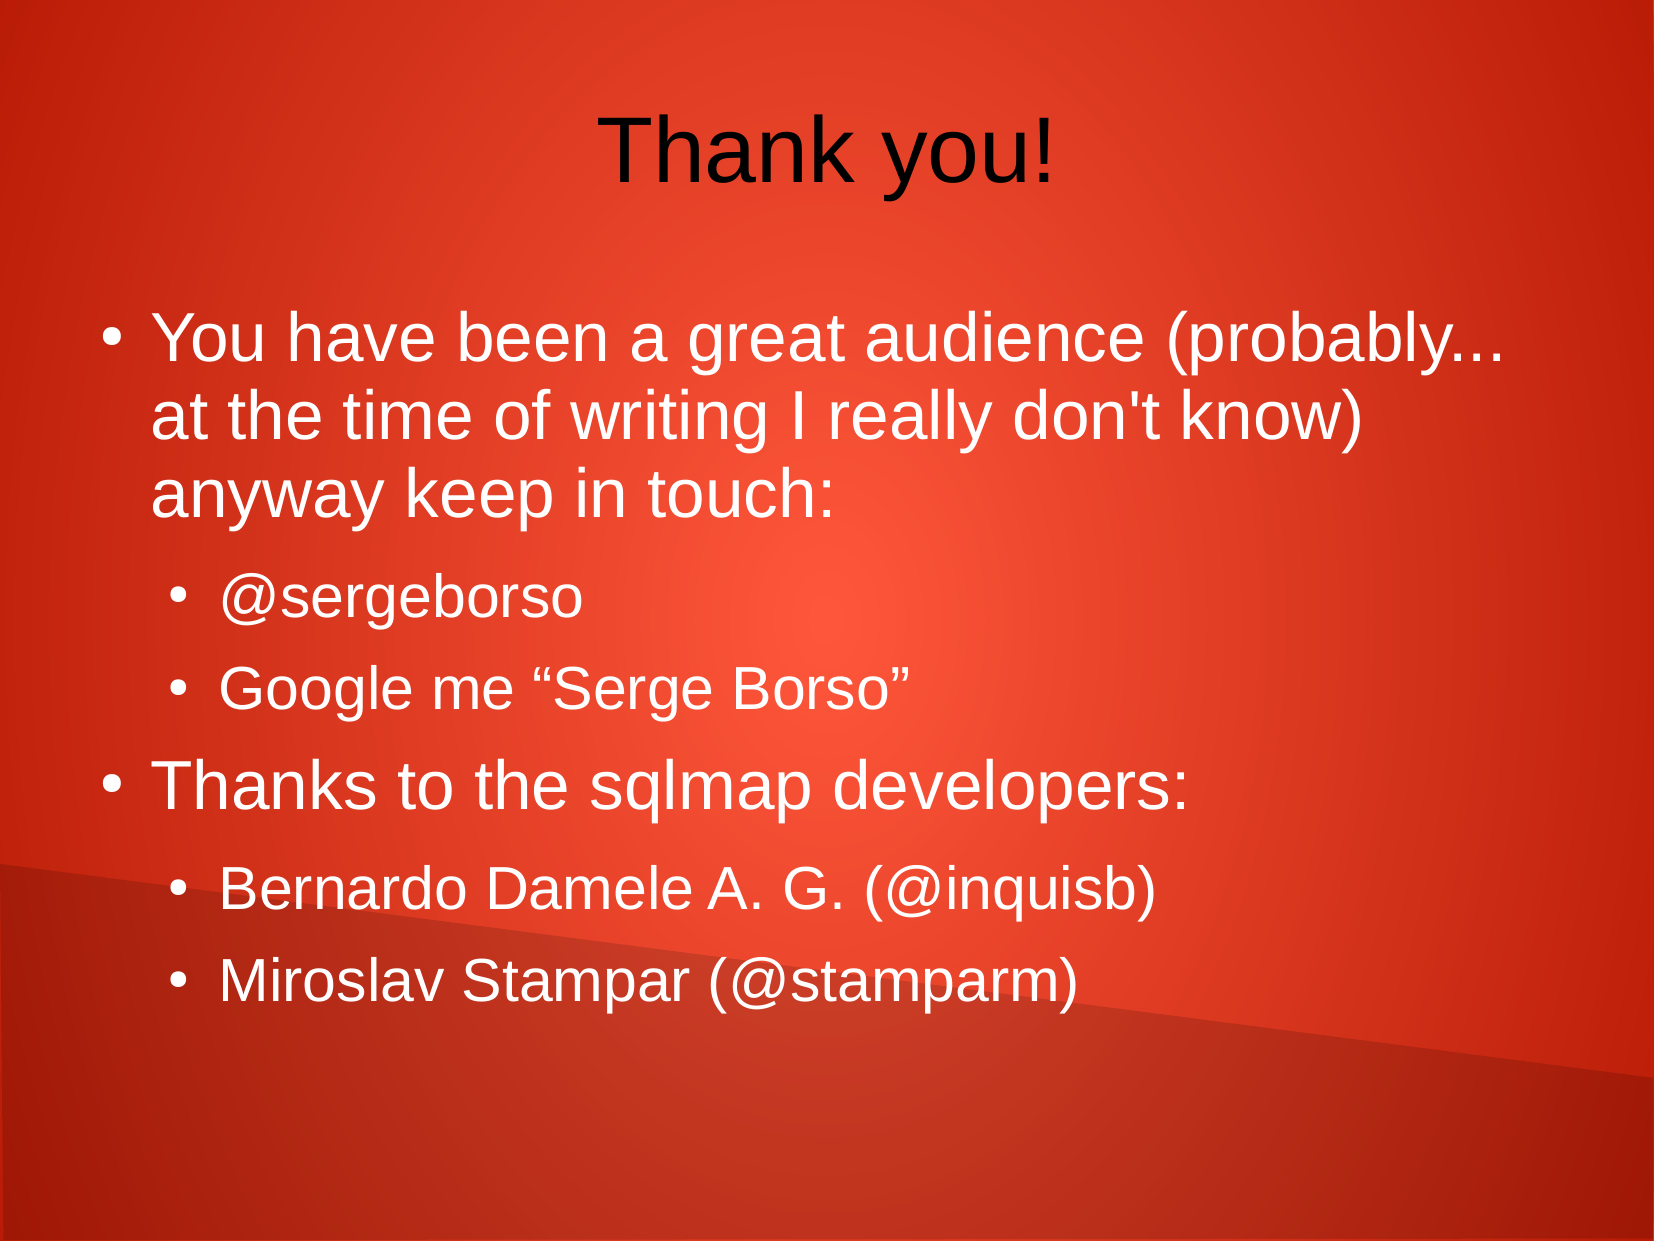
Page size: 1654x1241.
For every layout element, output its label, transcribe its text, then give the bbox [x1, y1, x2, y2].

list You have been a great audience (probably... at the time of writing I really don't know) anyway keep in touch: @sergeborso Google me “Serge Borso” Thanks to the sqlmap developers: Bernardo Damele A. G. (@inquisb) Miroslav Stampar (@stamparm) [82, 299, 1571, 1019]
title Thank you! [82, 47, 1571, 252]
